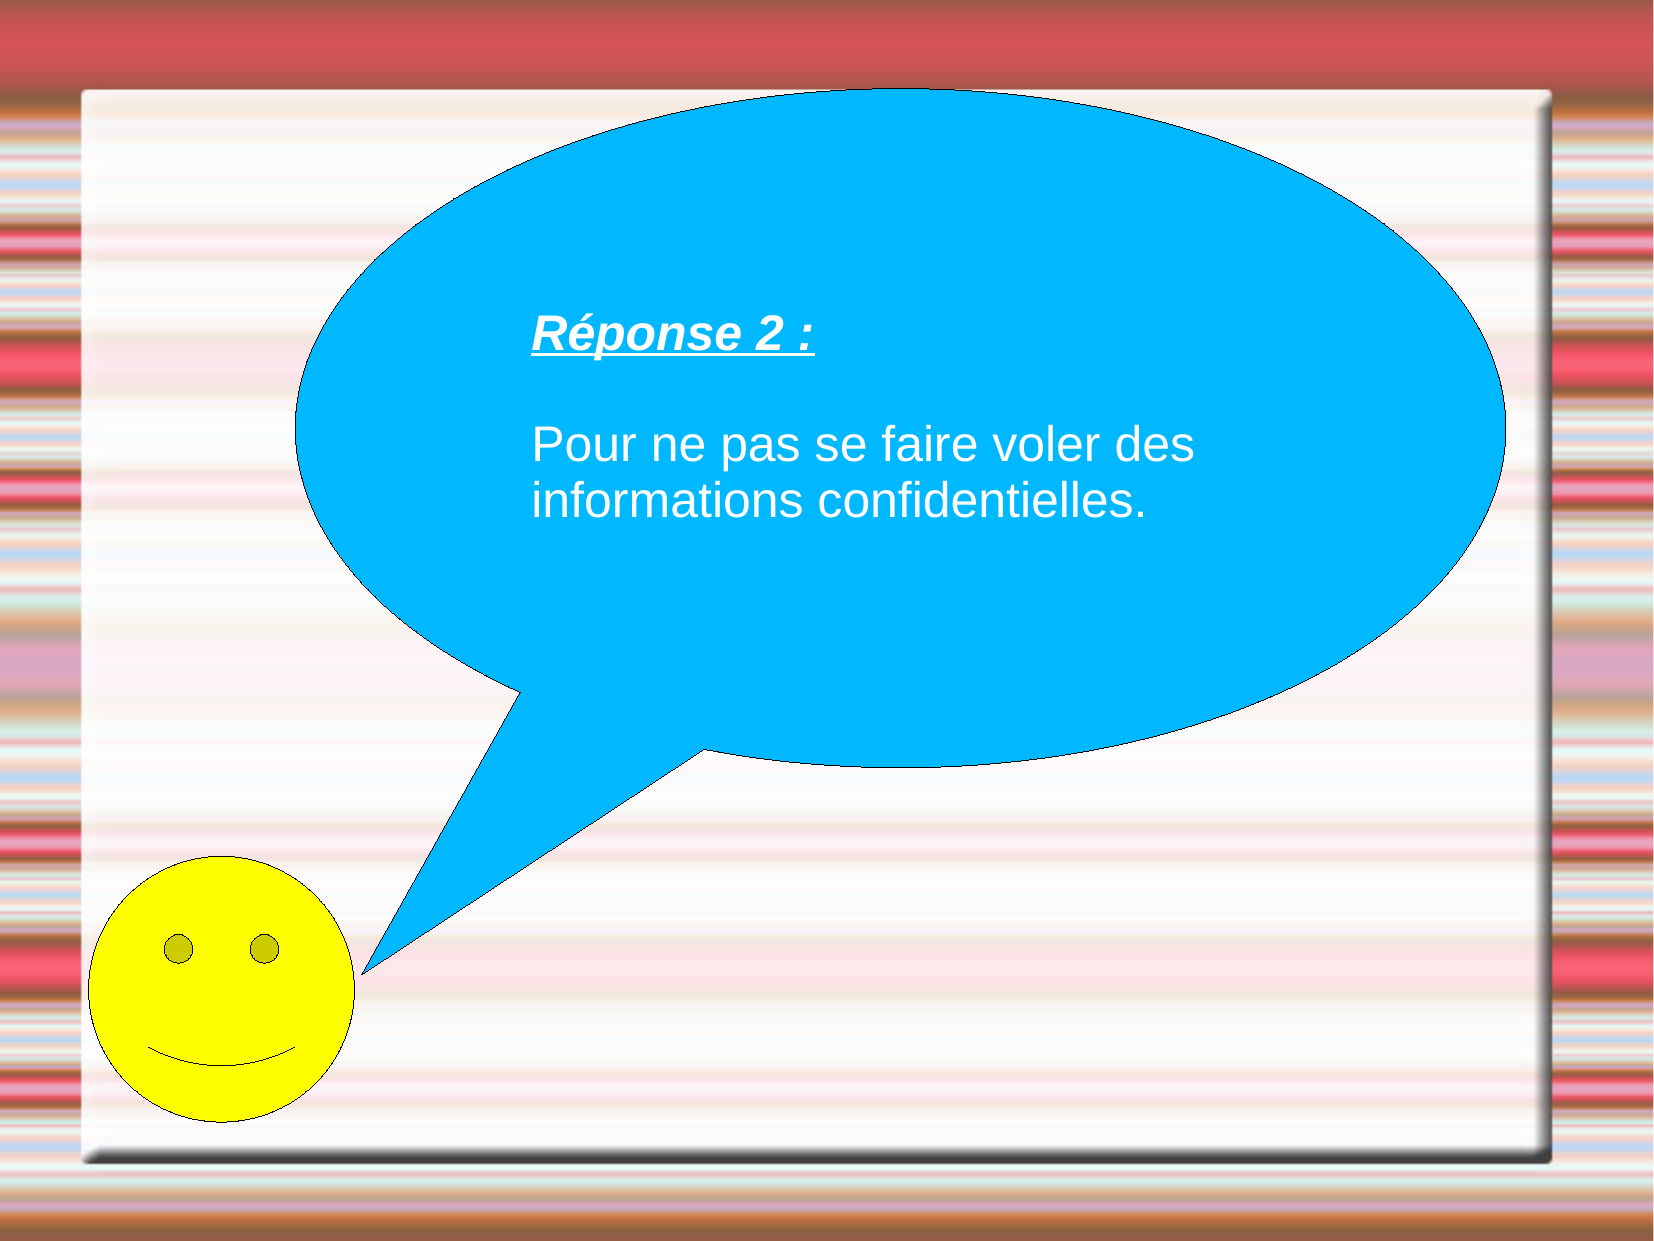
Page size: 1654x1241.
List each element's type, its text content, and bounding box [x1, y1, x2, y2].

picture [0, 0, 1654, 1241]
text_box [88, 856, 355, 1123]
text_box Réponse 2 : Pour ne pas se faire voler des informations confidentielles. [531, 305, 1270, 757]
text_box [749, 757, 1052, 768]
text_box [295, 88, 1506, 975]
